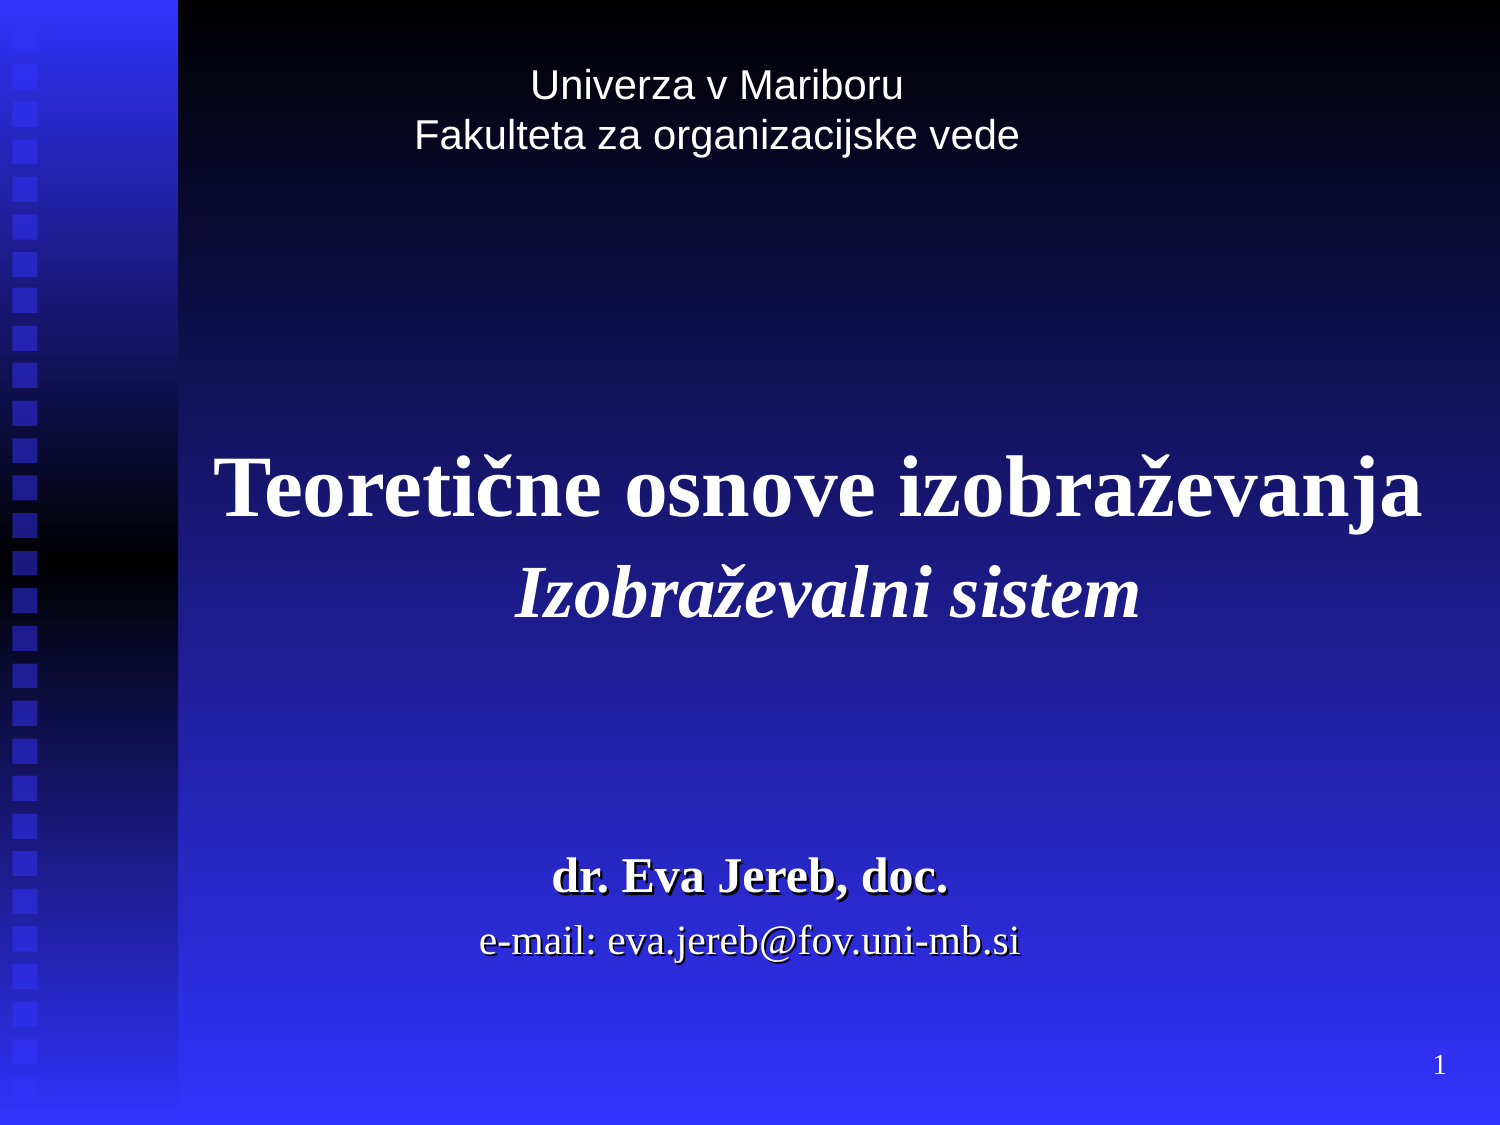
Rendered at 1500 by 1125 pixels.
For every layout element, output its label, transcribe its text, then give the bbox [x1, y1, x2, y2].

text_box Univerza v Mariboru Fakulteta za organizacijske vede [399, 50, 1036, 216]
title Teoretične osnove izobraževanja Izobraževalni sistem [162, 221, 1475, 642]
subtitle dr. Eva Jereb, doc. e-mail: eva.jereb@fov.uni-mb.si [225, 712, 1276, 1032]
